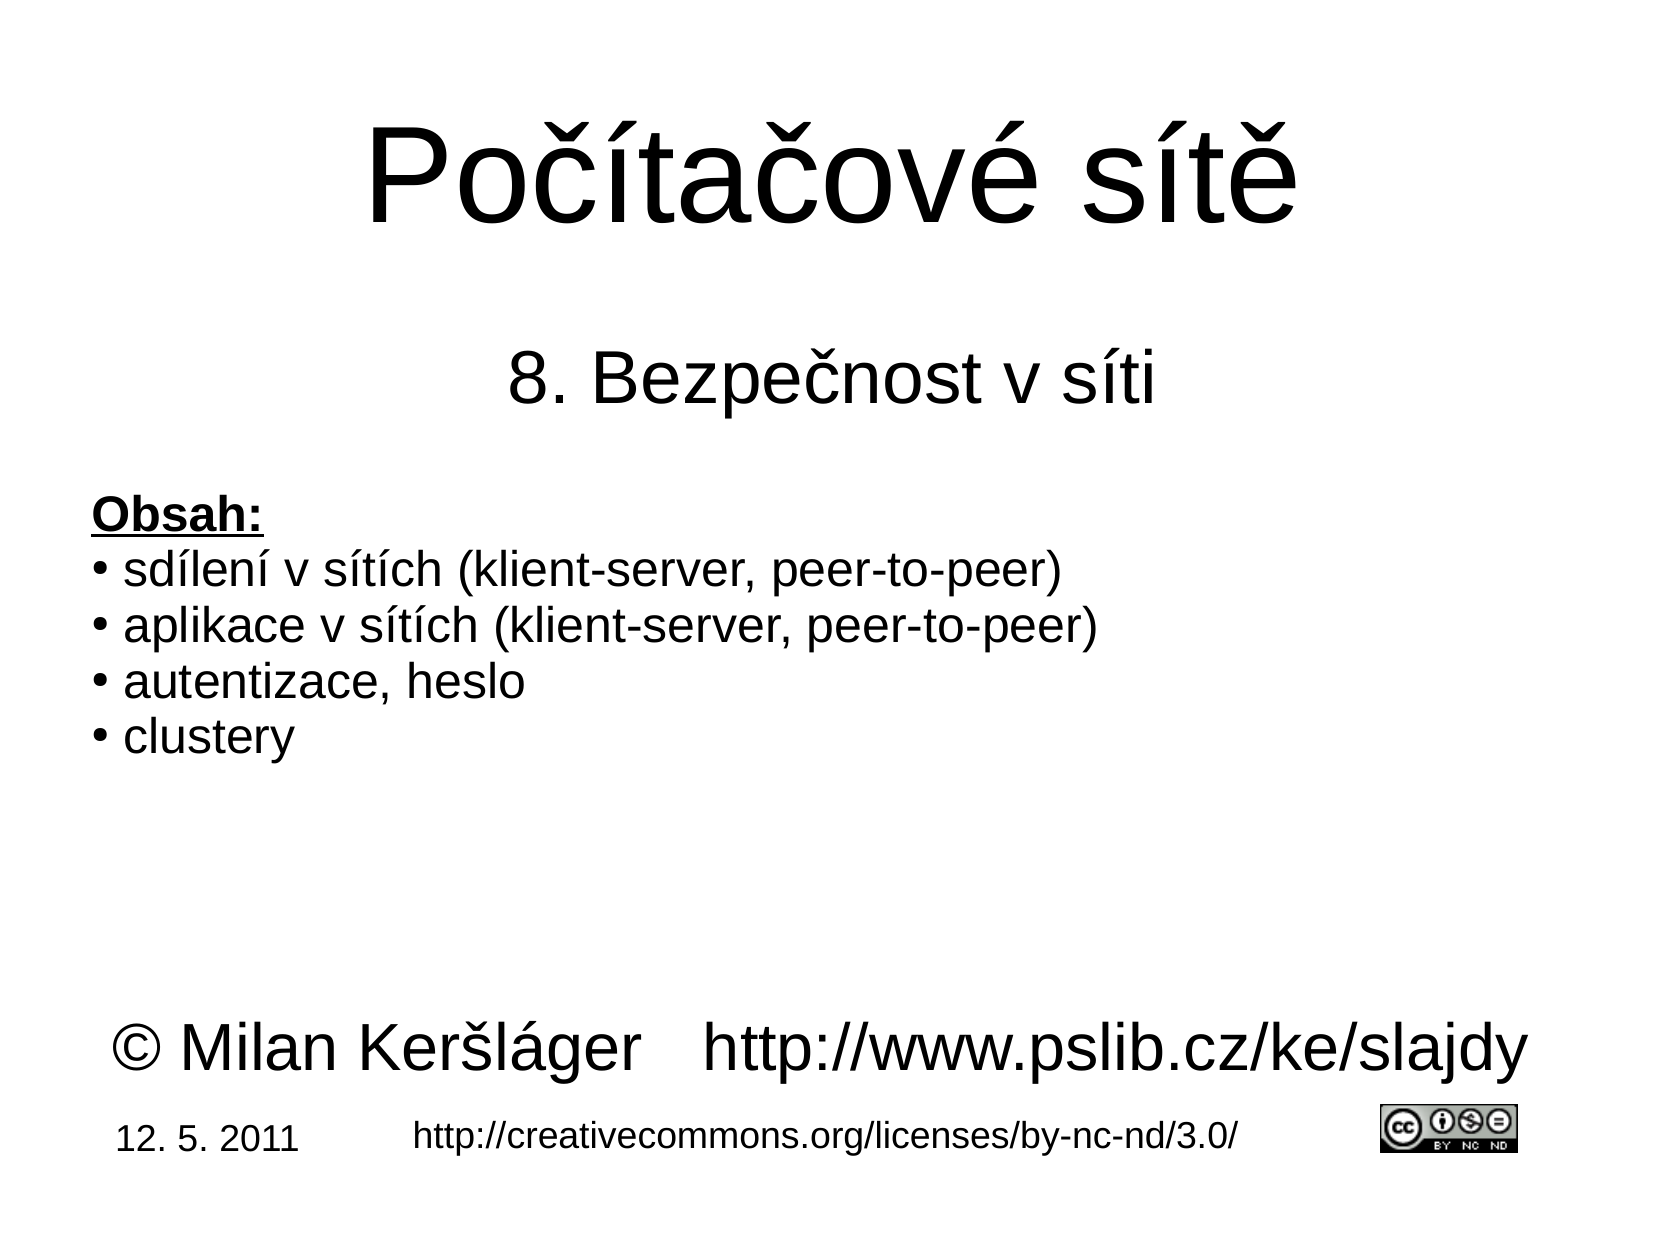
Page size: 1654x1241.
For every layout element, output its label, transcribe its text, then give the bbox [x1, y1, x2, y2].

picture [1380, 1104, 1518, 1153]
text_box 12.5.2011 [100, 1110, 337, 1168]
text_box http://creativecommons.org/licenses/by-nc-nd/3.0/ [339, 1107, 1313, 1165]
list © Milan Keršláger http://www.pslib.cz/ke/slajdy [76, 1009, 1565, 1087]
title Počítačové sítě 8. Bezpečnost v síti [88, 56, 1577, 461]
text_box Obsah: sdílení v sítích (klient-server, peer-to-peer) aplikace v sítích (klient-server, peer-to-peer) autentizace, heslo clustery [76, 478, 1583, 772]
